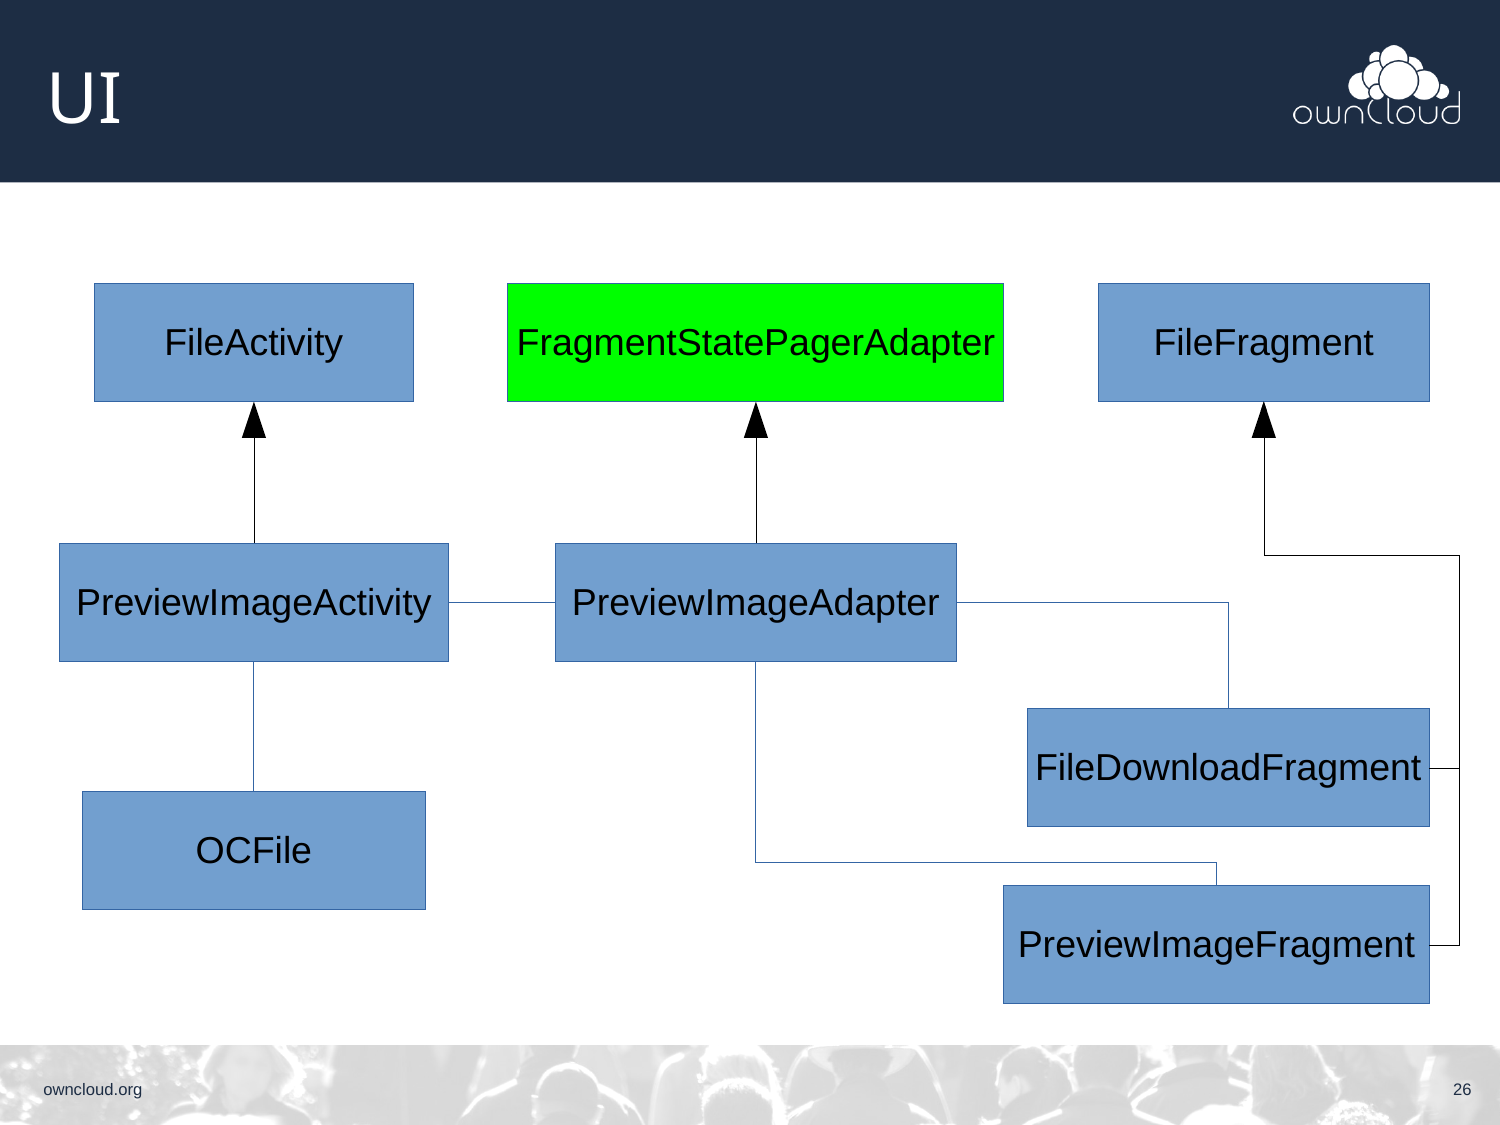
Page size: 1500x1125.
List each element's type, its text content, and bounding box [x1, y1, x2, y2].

text_box FragmentStatePagerAdapter [507, 283, 1004, 402]
text_box PreviewImageActivity [59, 543, 449, 662]
text_box FileFragment [1098, 283, 1430, 402]
text_box FileActivity [94, 283, 414, 402]
picture [0, 1045, 1500, 1125]
title UI [46, 5, 1258, 187]
picture [1293, 45, 1460, 124]
text_box PreviewImageFragment [1003, 885, 1430, 1004]
text_box OCFile [82, 791, 426, 910]
text_box FileDownloadFragment [1027, 708, 1430, 827]
text_box PreviewImageAdapter [555, 543, 957, 662]
